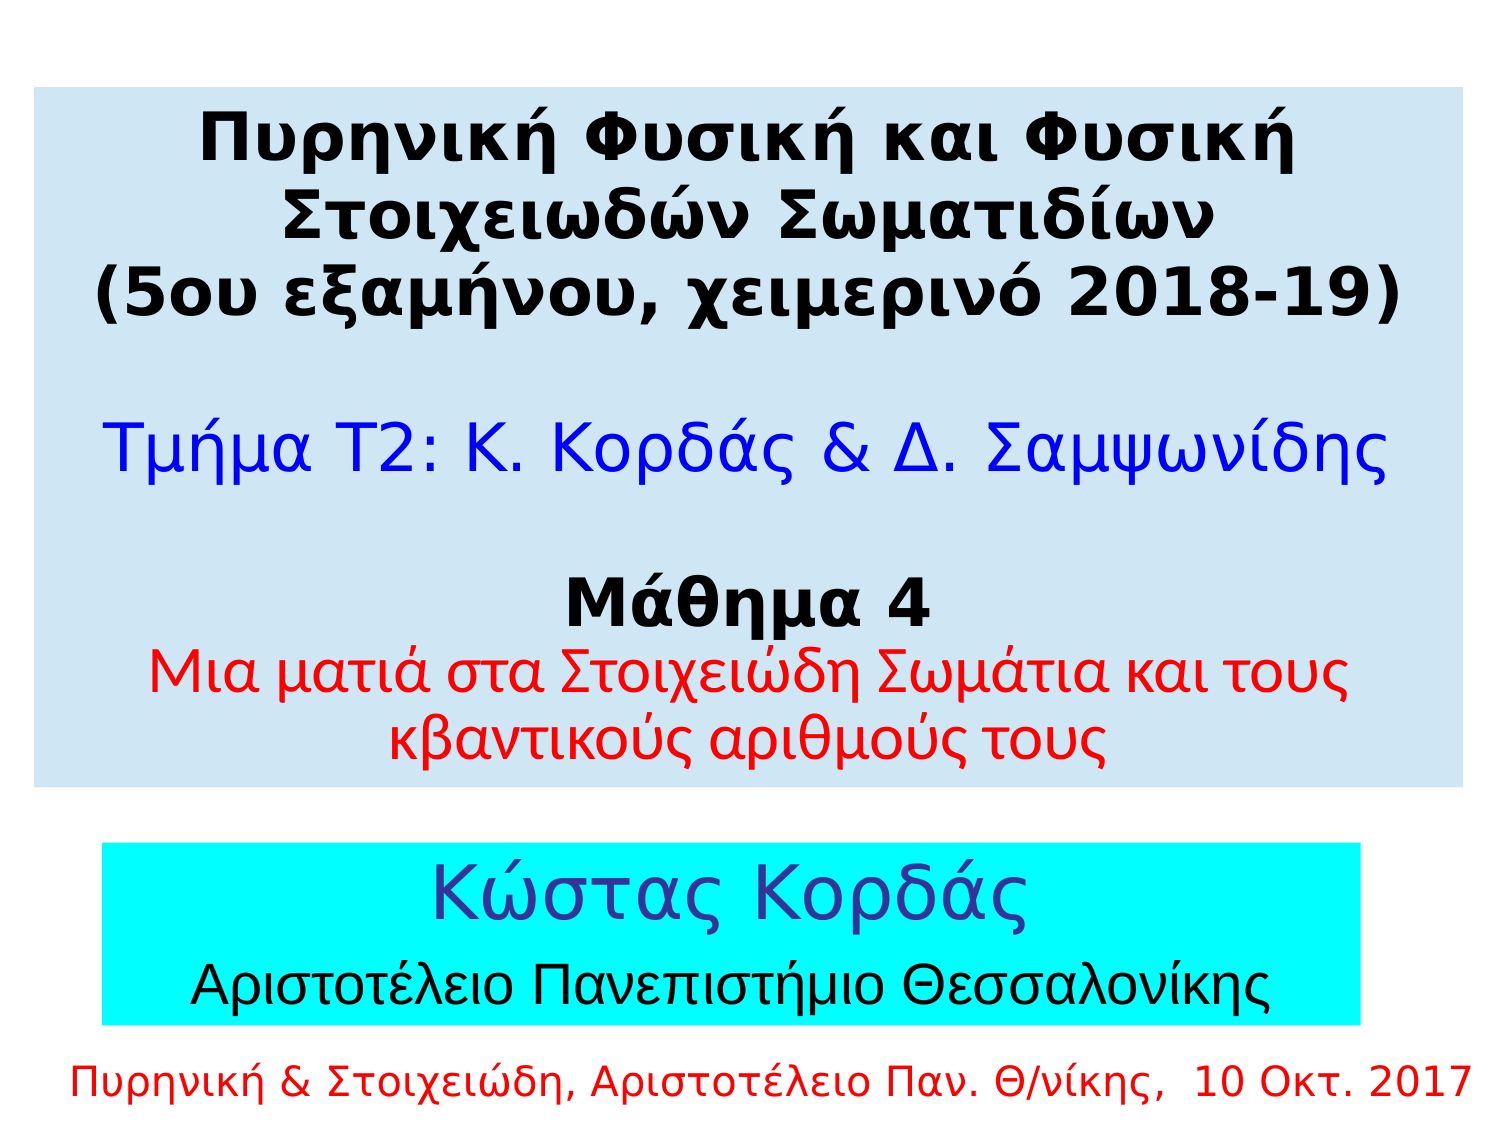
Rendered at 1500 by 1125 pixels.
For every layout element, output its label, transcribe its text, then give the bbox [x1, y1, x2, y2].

title Πυρηνική Φυσική και Φυσική Στοιχειωδών Σωματιδίων (5ου εξαμήνου, χειμερινό 2018-19) Τμήμα T2: Κ. Κορδάς & Δ. Σαμψωνίδης Μάθημα 4 Μια ματιά στα Στοιχειώδη Σωμάτια και τους κβαντικούς αριθμούς τους [34, 87, 1463, 788]
text_box Κώστας Κορδάς Αριστοτέλειο Πανεπιστήμιο Θεσσαλονίκης [102, 842, 1361, 1026]
text_box Πυρηνική & Στοιχειώδη, Αριστοτέλειο Παν. Θ/νίκης, 10 Οκτ. 2017 [54, 1047, 1490, 1112]
